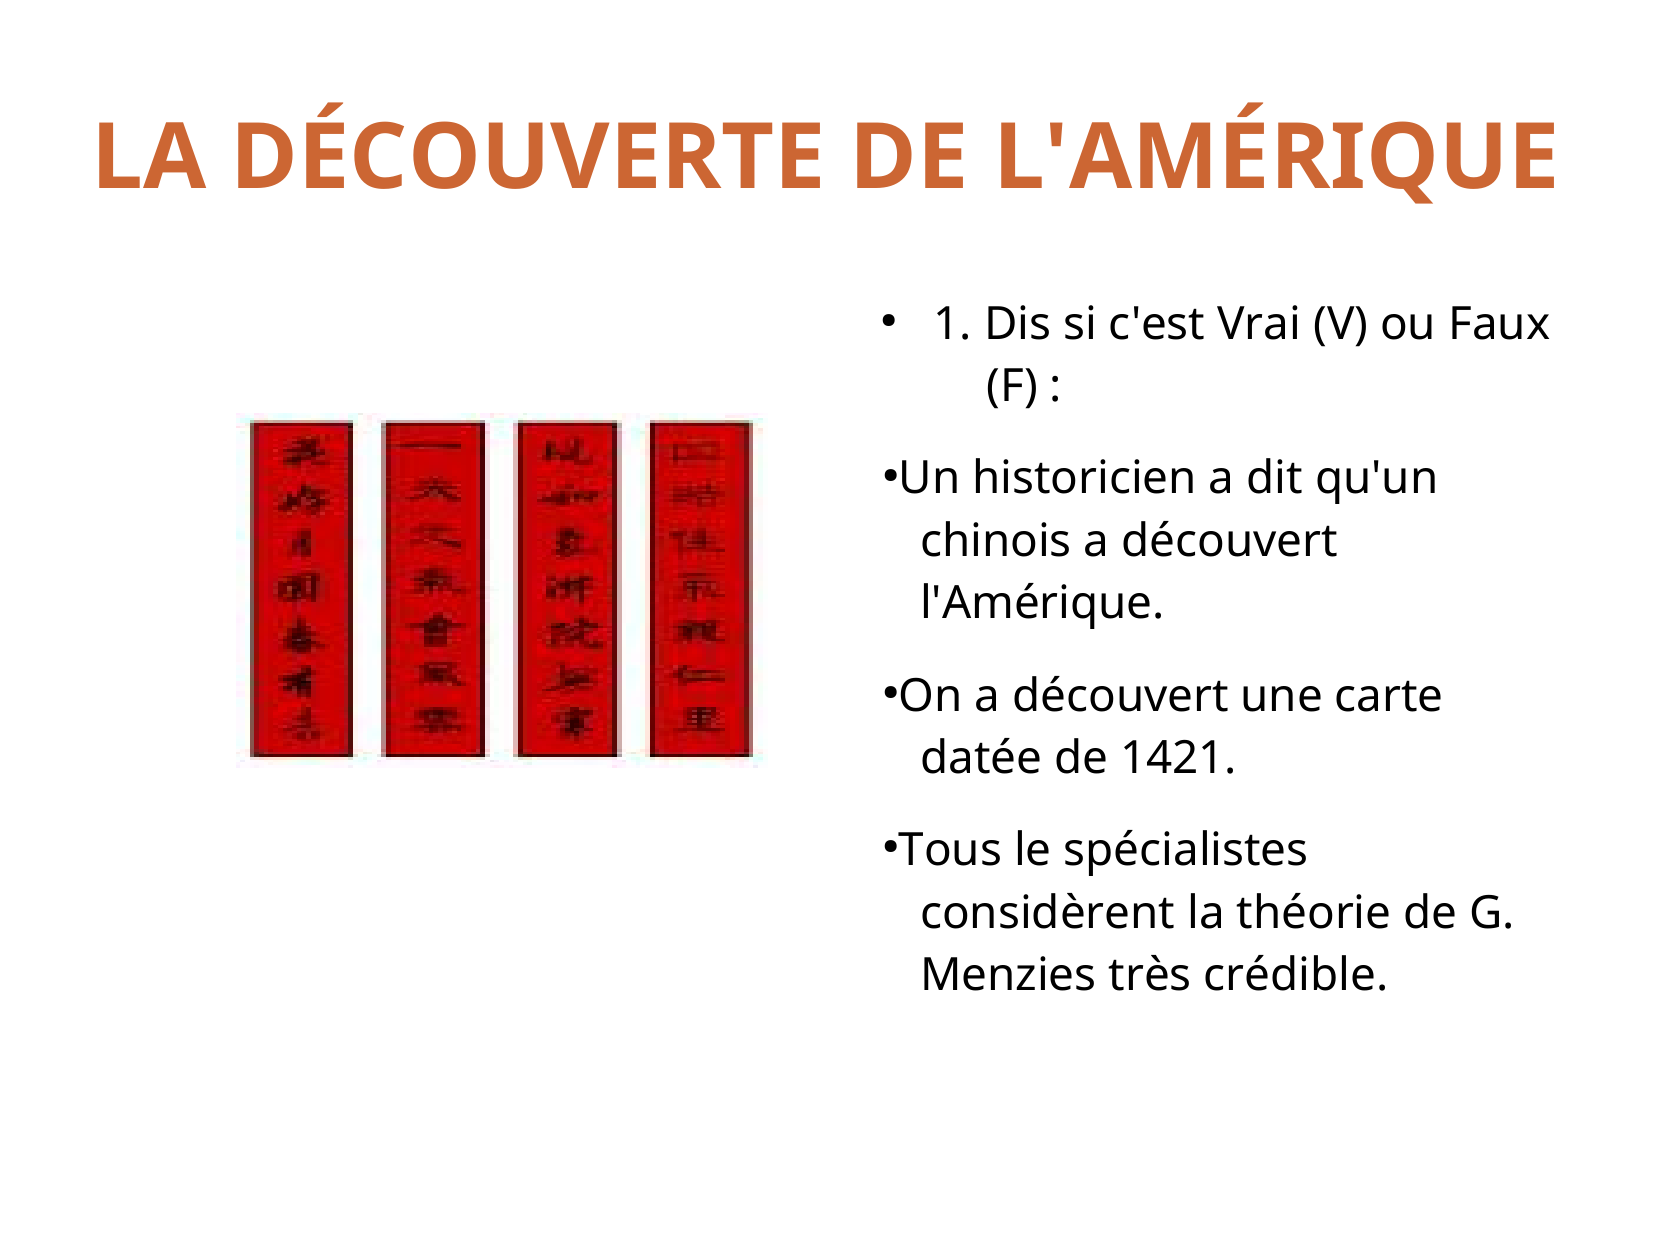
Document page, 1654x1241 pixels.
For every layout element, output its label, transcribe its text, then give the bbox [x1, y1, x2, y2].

list 1. Dis si c'est Vrai (V) ou Faux (F) : Un historicien a dit qu'un chinois a découvert l'Amérique. On a découvert une carte datée de 1421. Tous le spécialistes considèrent la théorie de G. Menzies très crédible. [845, 290, 1572, 1109]
picture [236, 413, 768, 768]
title LA DÉCOUVERTE DE L'AMÉRIQUE [82, 41, 1571, 265]
